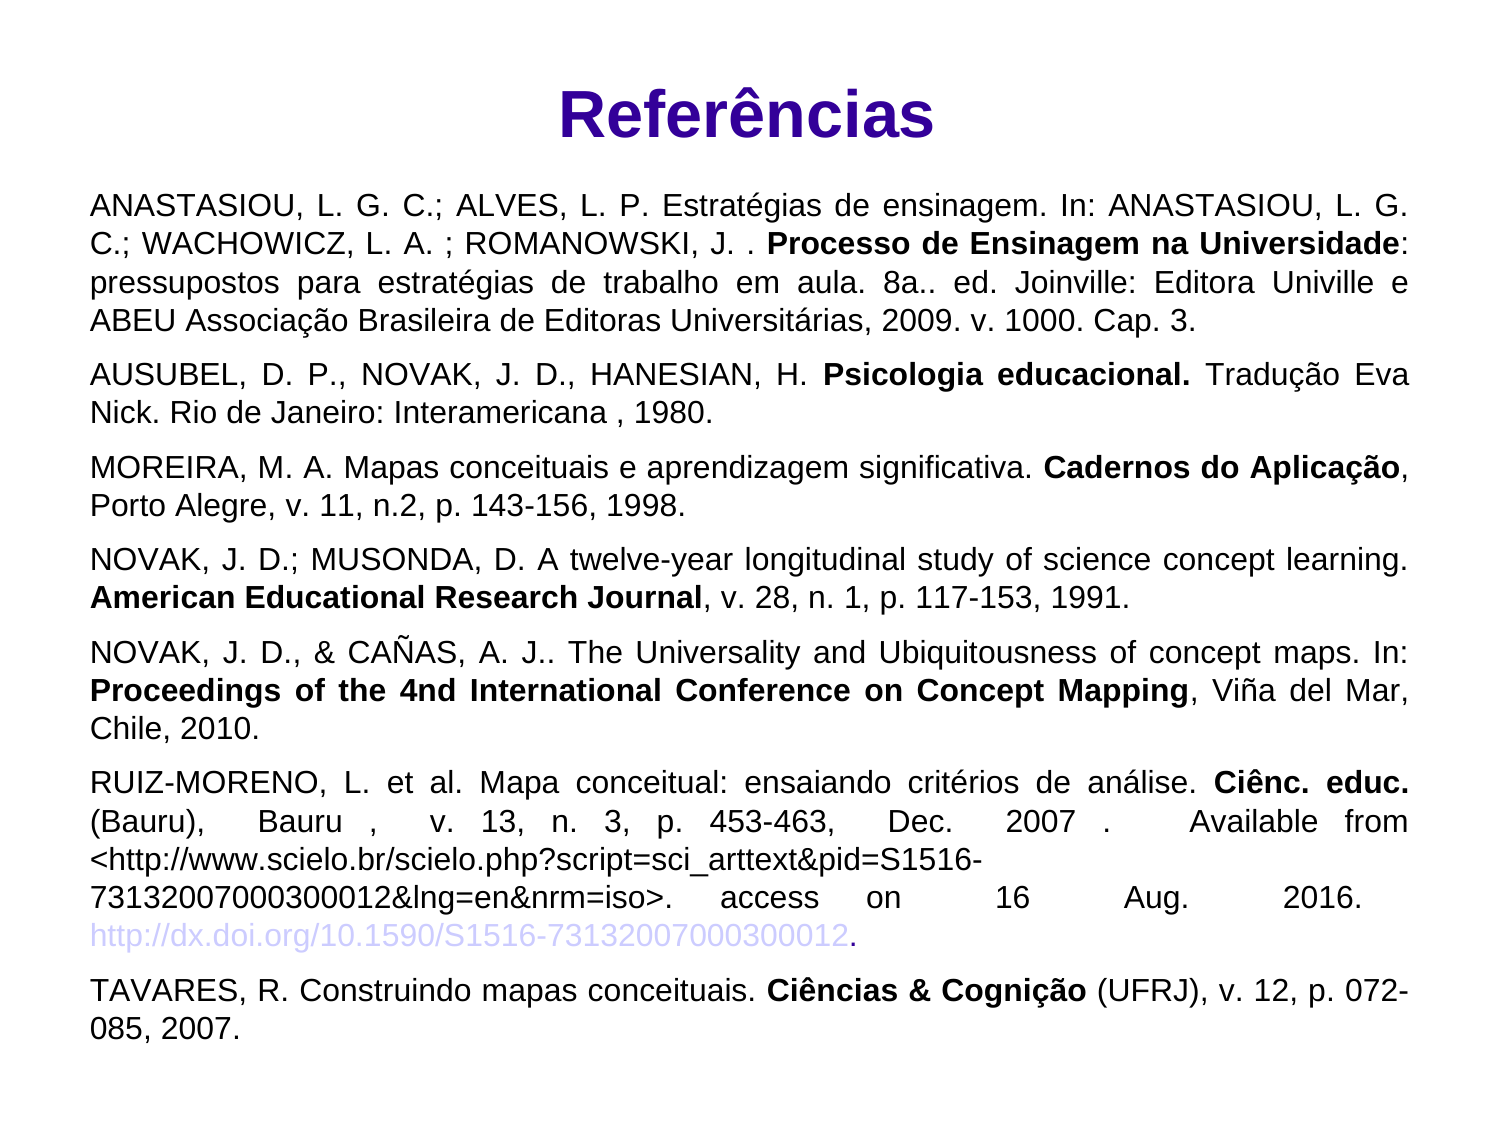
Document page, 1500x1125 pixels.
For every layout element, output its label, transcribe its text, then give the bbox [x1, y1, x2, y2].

list ANASTASIOU, L. G. C.; ALVES, L. P. Estratégias de ensinagem. In: ANASTASIOU, L. G. C.; WACHOWICZ, L. A. ; ROMANOWSKI, J. . Processo de Ensinagem na Universidade: pressupostos para estratégias de trabalho em aula. 8a.. ed. Joinville: Editora Univille e ABEU Associação Brasileira de Editoras Universitárias, 2009. v. 1000. Cap. 3. AUSUBEL, D. P., NOVAK, J. D., HANESIAN, H. Psicologia educacional. Tradução Eva Nick. Rio de Janeiro: Interamericana , 1980. MOREIRA, M. A. Mapas conceituais e aprendizagem significativa. Cadernos do Aplicação, Porto Alegre, v. 11, n.2, p. 143-156, 1998. NOVAK, J. D.; MUSONDA, D. A twelve-year longitudinal study of science concept learning. American Educational Research Journal, v. 28, n. 1, p. 117-153, 1991. NOVAK, J. D., & CAÑAS, A. J.. The Universality and Ubiquitousness of concept maps. In: Proceedings of the 4nd International Conference on Concept Mapping, Viña del Mar, Chile, 2010. RUIZ-MORENO, L. et al. Mapa conceitual: ensaiando critérios de análise. Ciênc. educ. (Bauru), Bauru , v. 13, n. 3, p. 453-463, Dec. 2007 . Available from <http://www.scielo.br/scielo.php?script=sci_arttext&pid=S1516-73132007000300012&lng=en&nrm=iso>. access on 16 Aug. 2016. http://dx.doi.org/10.1590/S1516-73132007000300012. TAVARES, R. Construindo mapas conceituais. Ciências & Cognição (UFRJ), v. 12, p. 072-085, 2007. [74, 177, 1425, 1063]
title Referências [141, 45, 1354, 177]
